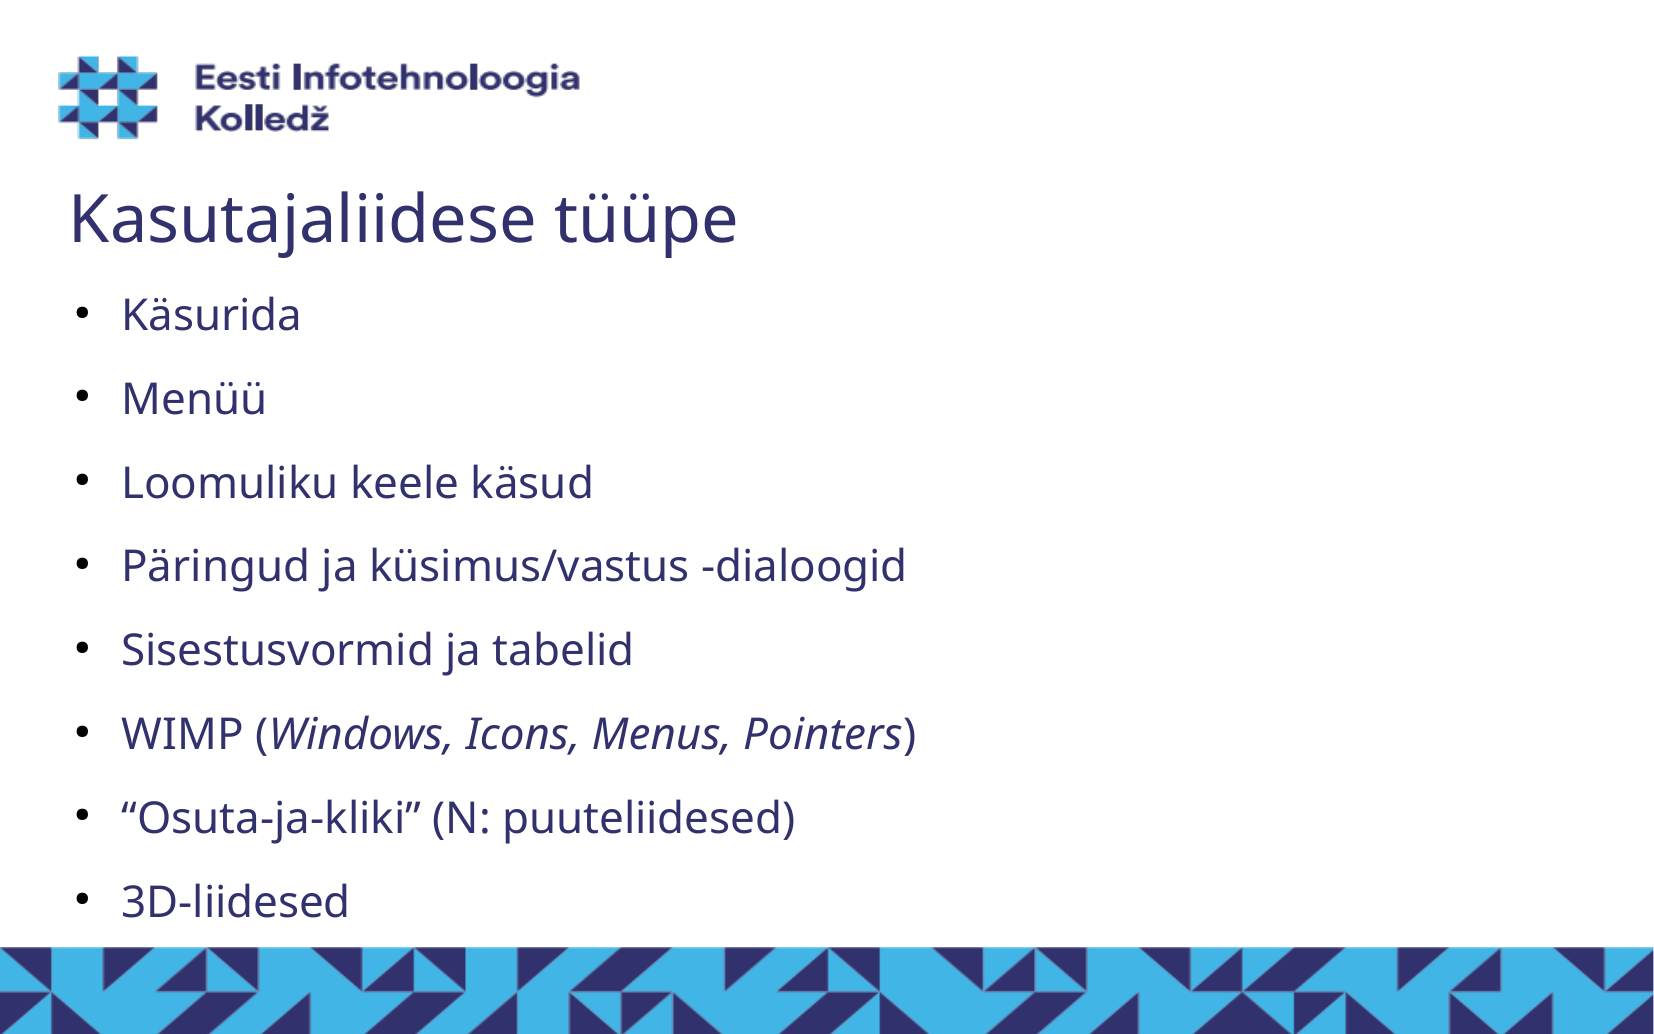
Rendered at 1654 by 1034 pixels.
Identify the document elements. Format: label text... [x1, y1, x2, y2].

list Käsurida Menüü Loomuliku keele käsud Päringud ja küsimus/vastus -dialoogid Sisestusvormid ja tabelid WIMP (Windows, Icons, Menus, Pointers) “Osuta-ja-kliki” (N: puuteliidesed) 3D-liidesed [59, 283, 1595, 936]
title Kasutajaliidese tüüpe [68, 147, 1536, 283]
